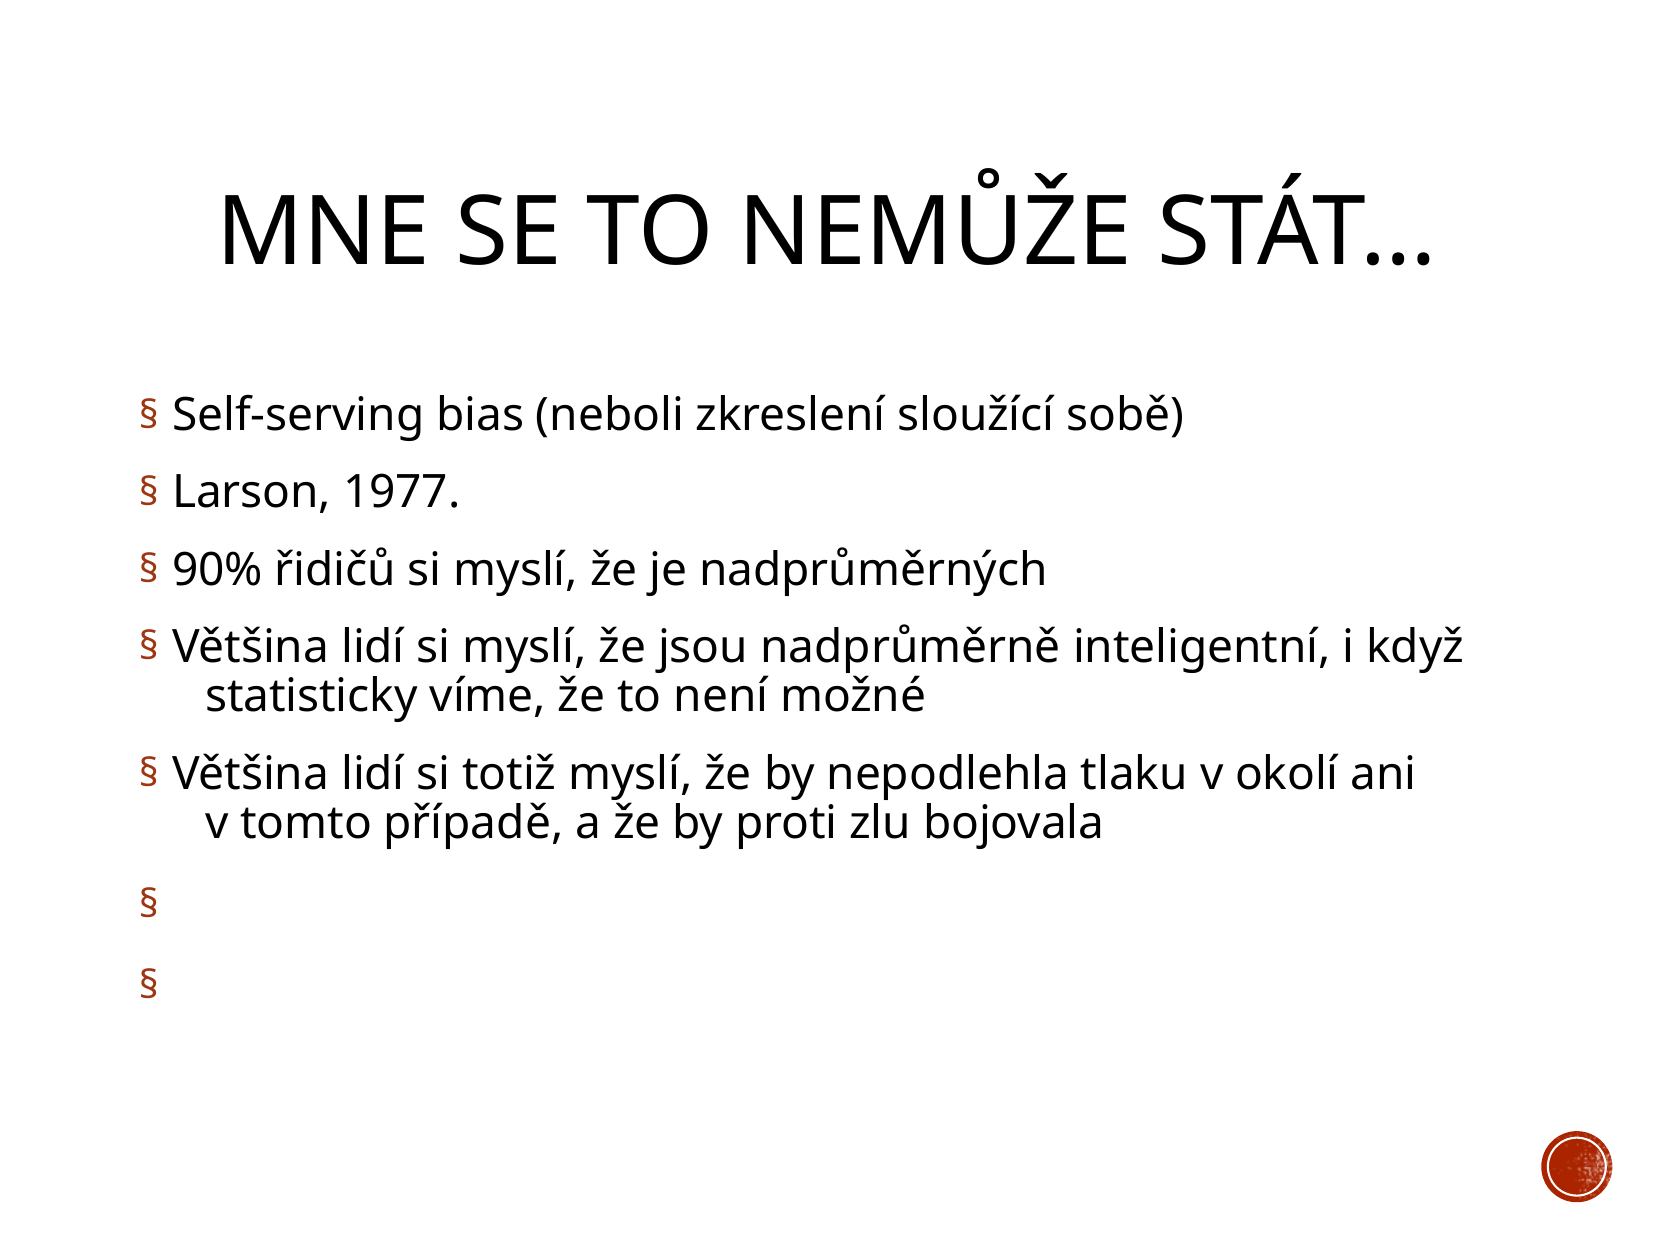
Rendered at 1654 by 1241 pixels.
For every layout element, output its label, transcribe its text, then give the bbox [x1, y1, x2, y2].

list Self-serving bias (neboli zkreslení sloužící sobě) Larson, 1977. 90% řidičů si myslí, že je nadprůměrných Většina lidí si myslí, že jsou nadprůměrně inteligentní, i když statisticky víme, že to není možné Většina lidí si totiž myslí, že by nepodlehla tlaku v okolí ani v tomto případě, a že by proti zlu bojovala [124, 383, 1530, 1117]
title Mne se to nemůže stát… [124, 87, 1530, 379]
